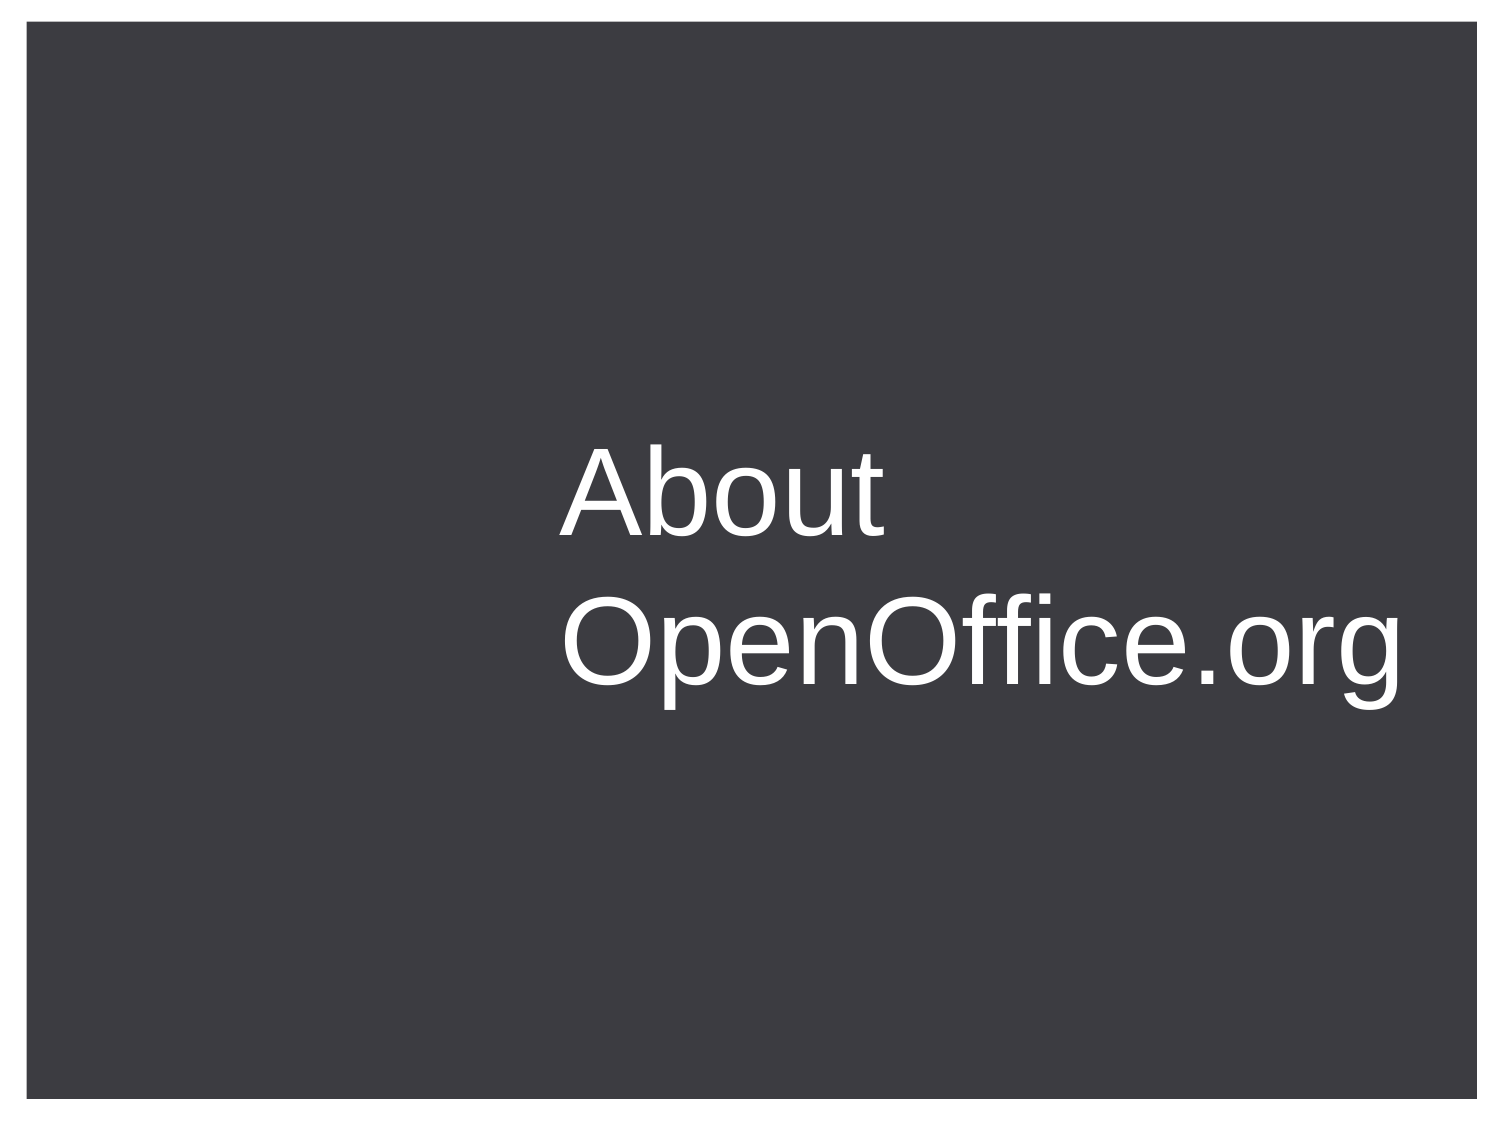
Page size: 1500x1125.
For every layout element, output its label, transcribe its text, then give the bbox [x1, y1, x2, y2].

title About OpenOffice.org [243, 409, 1422, 715]
